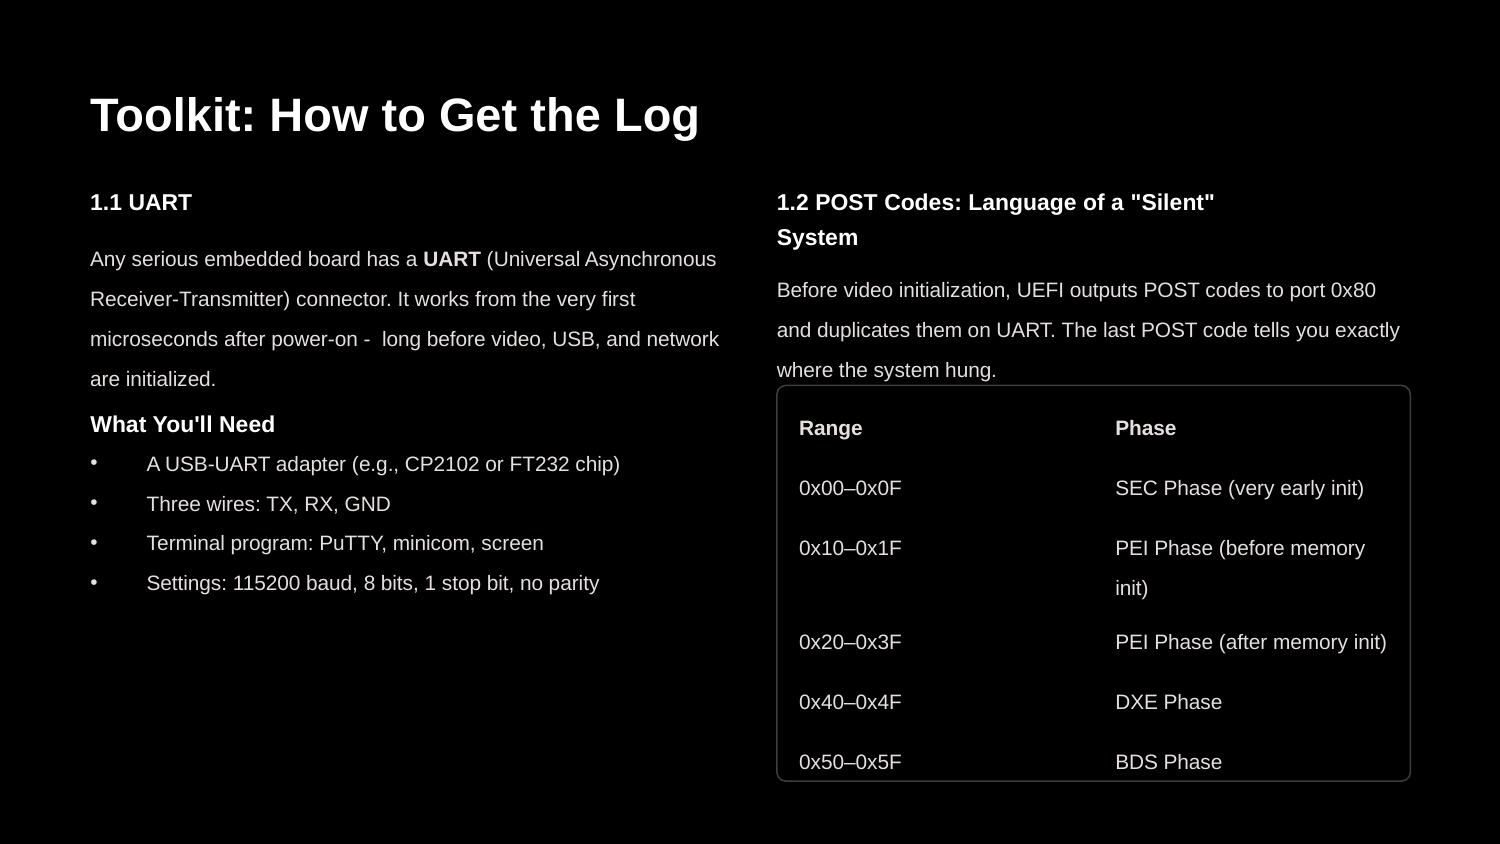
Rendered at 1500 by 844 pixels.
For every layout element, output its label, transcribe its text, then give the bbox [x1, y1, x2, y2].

text_box 0x00–0x0F [799, 459, 1072, 493]
text_box 0x20–0x3F [799, 613, 1072, 647]
text_box 1.2 POST Codes: Language of a "Silent" System [776, 180, 1256, 211]
text_box PEI Phase (after memory init) [1115, 613, 1389, 647]
text_box Range [799, 399, 1072, 433]
text_box What You'll Need [90, 402, 329, 432]
text_box A USB-UART adapter (e.g., CP2102 or FT232 chip) Three wires: TX, RX, GND Terminal program: PuTTY, minicom, screen Settings: 115200 baud, 8 bits, 1 stop bit, no parity [90, 435, 724, 591]
text_box PEI Phase (before memory init) [1115, 519, 1389, 587]
text_box Any serious embedded board has a UART (Universal Asynchronous Receiver-Transmitter) connector. It works from the very first microseconds after power-on - long before video, USB, and network are initialized. [90, 230, 724, 365]
text_box 1.1 UART [90, 180, 374, 211]
text_box Phase [1115, 399, 1389, 433]
text_box SEC Phase (very early init) [1115, 459, 1389, 493]
text_box BDS Phase [1115, 733, 1389, 768]
text_box 0x10–0x1F [799, 519, 1072, 554]
text_box 0x50–0x5F [799, 733, 1072, 768]
text_box Toolkit: How to Get the Log [90, 70, 875, 130]
text_box DXE Phase [1115, 673, 1389, 708]
text_box 0x40–0x4F [799, 673, 1072, 708]
text_box Before video initialization, UEFI outputs POST codes to port 0x80 and duplicates them on UART. The last POST code tells you exactly where the system hung. [776, 261, 1411, 363]
